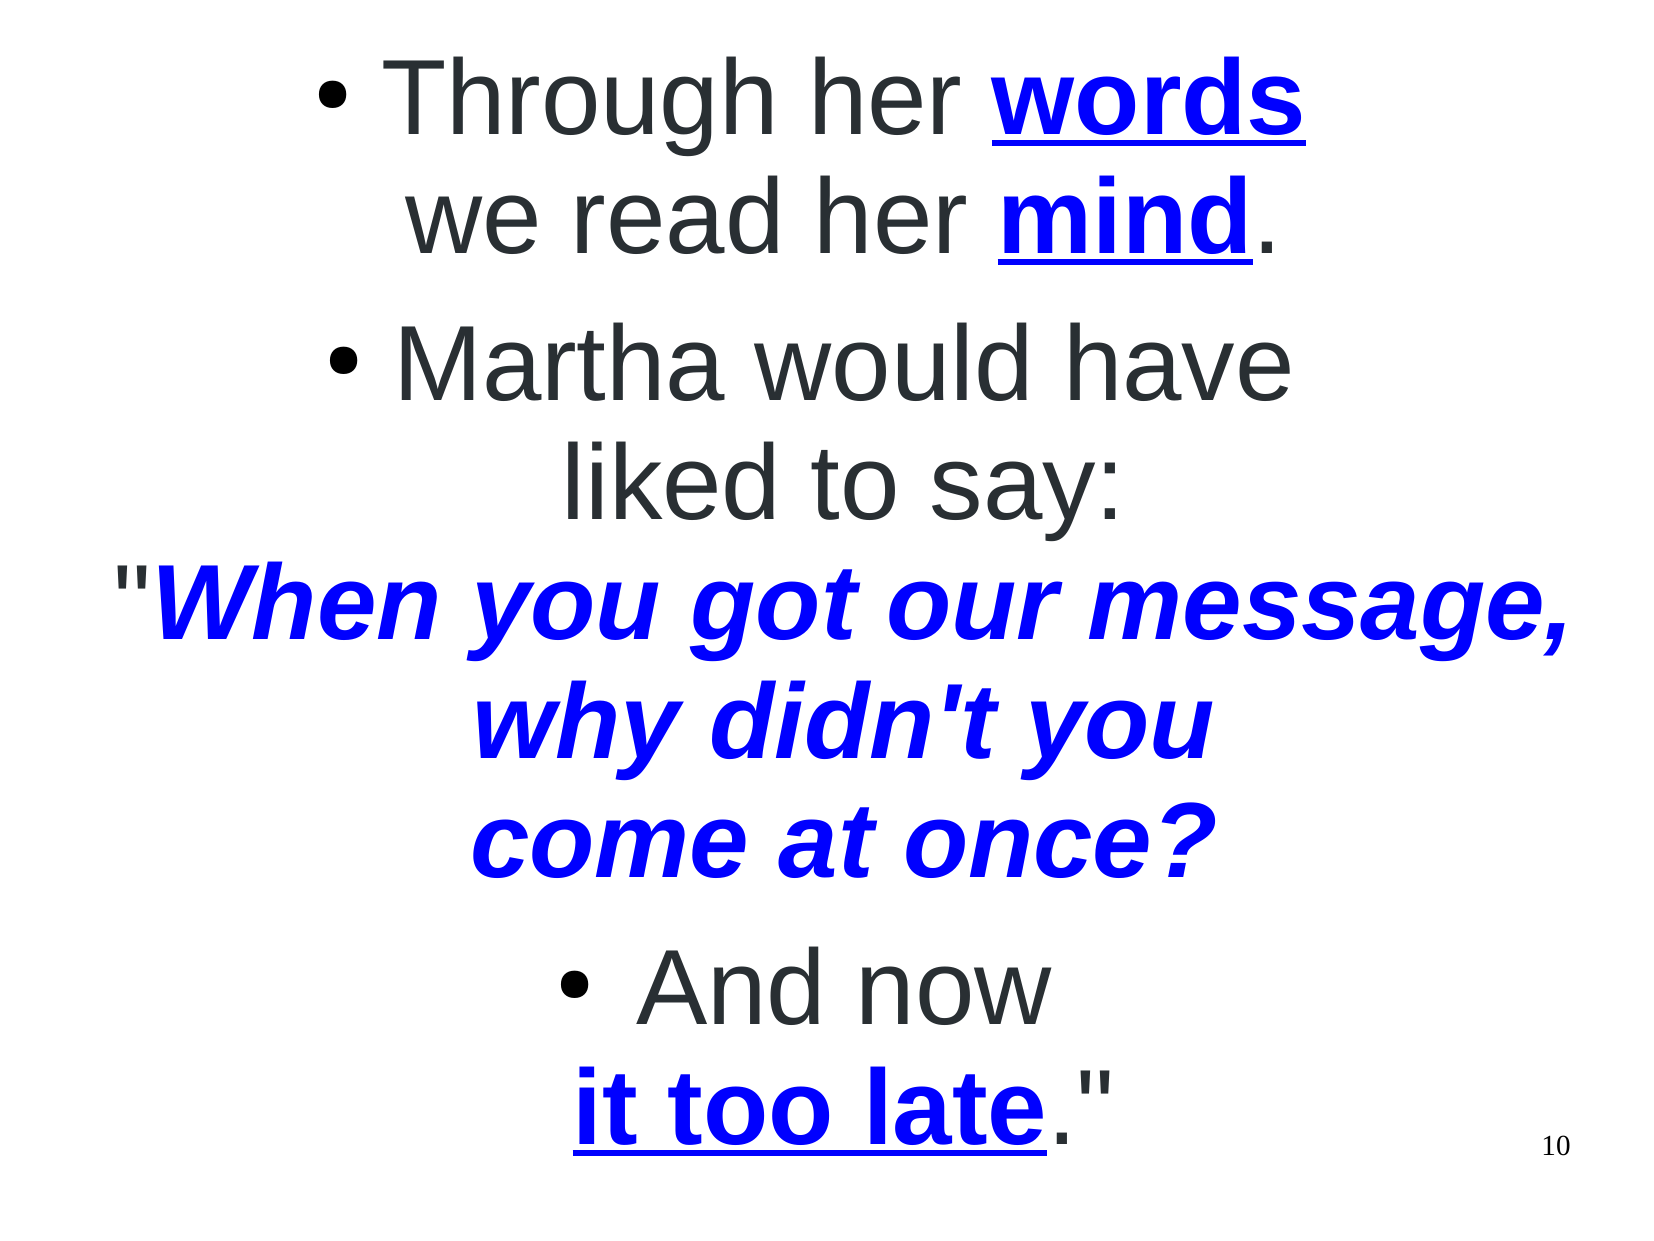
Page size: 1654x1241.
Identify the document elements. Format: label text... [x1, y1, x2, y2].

list Through her words we read her mind. Martha would have liked to say: "When you got our message, why didn't you come at once? And now it too late." [37, 37, 1613, 1238]
